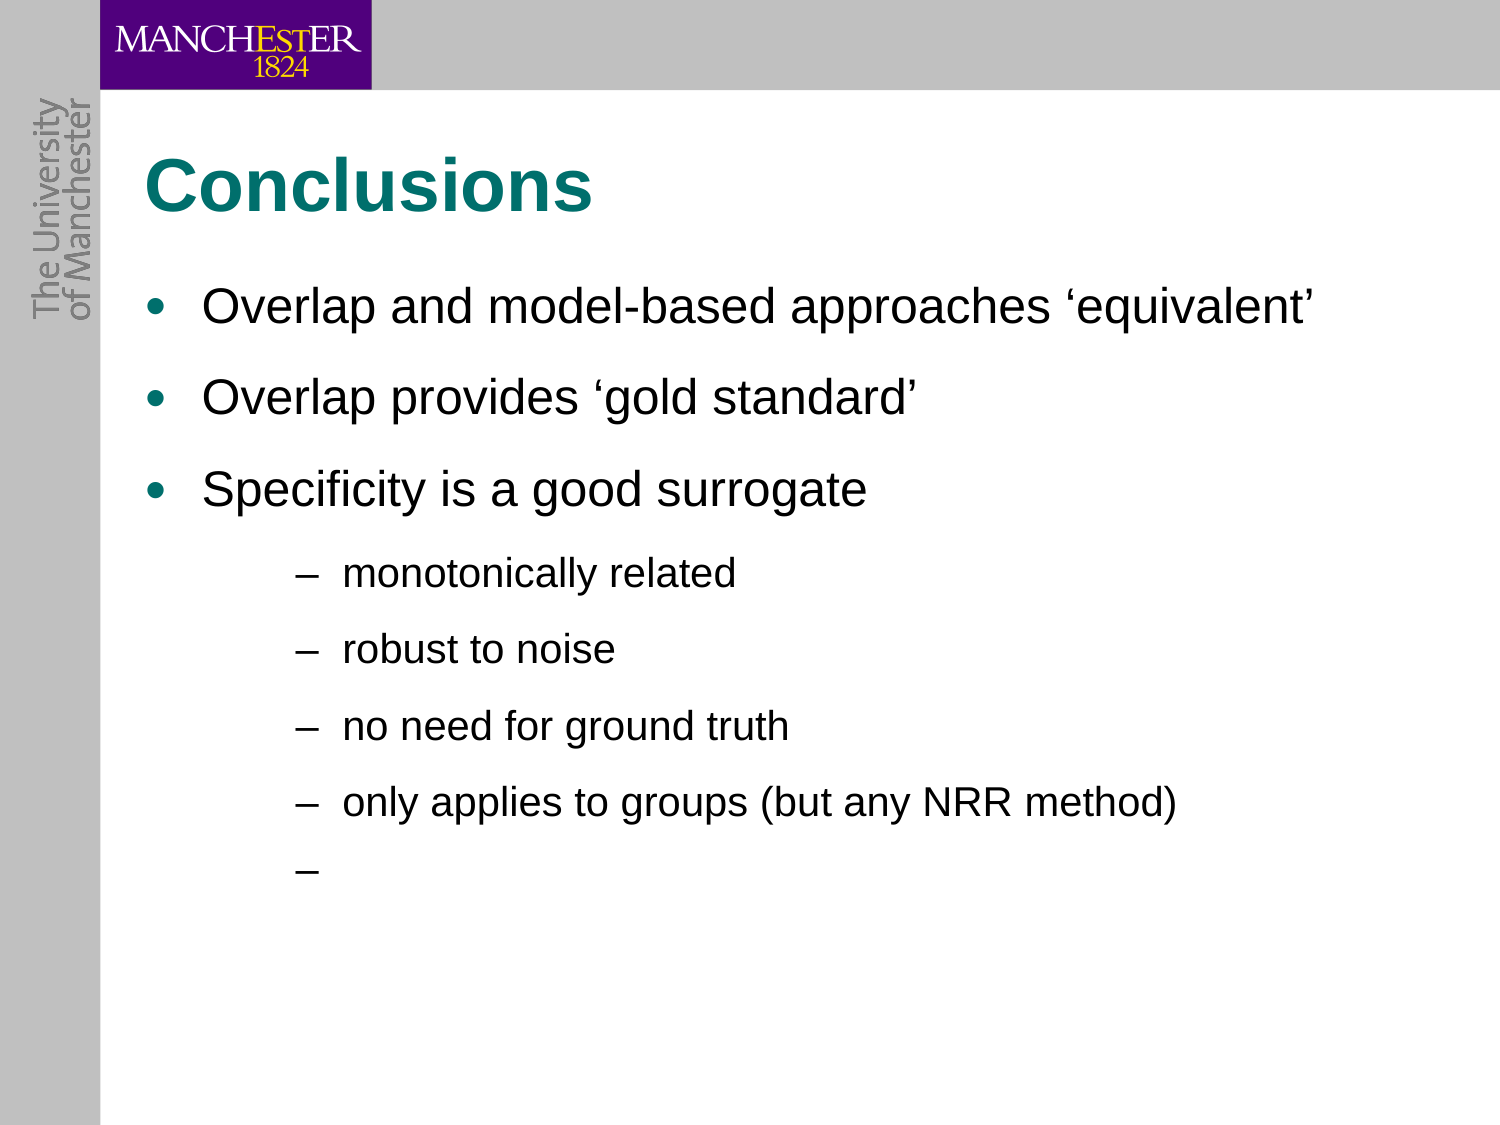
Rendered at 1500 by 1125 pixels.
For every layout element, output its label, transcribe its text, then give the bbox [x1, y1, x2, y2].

list Overlap and model-based approaches ‘equivalent’ Overlap provides ‘gold standard’ Specificity is a good surrogate monotonically related robust to noise no need for ground truth only applies to groups (but any NRR method) [130, 259, 1407, 1012]
title Conclusions [129, 120, 1406, 251]
picture [0, 0, 372, 320]
